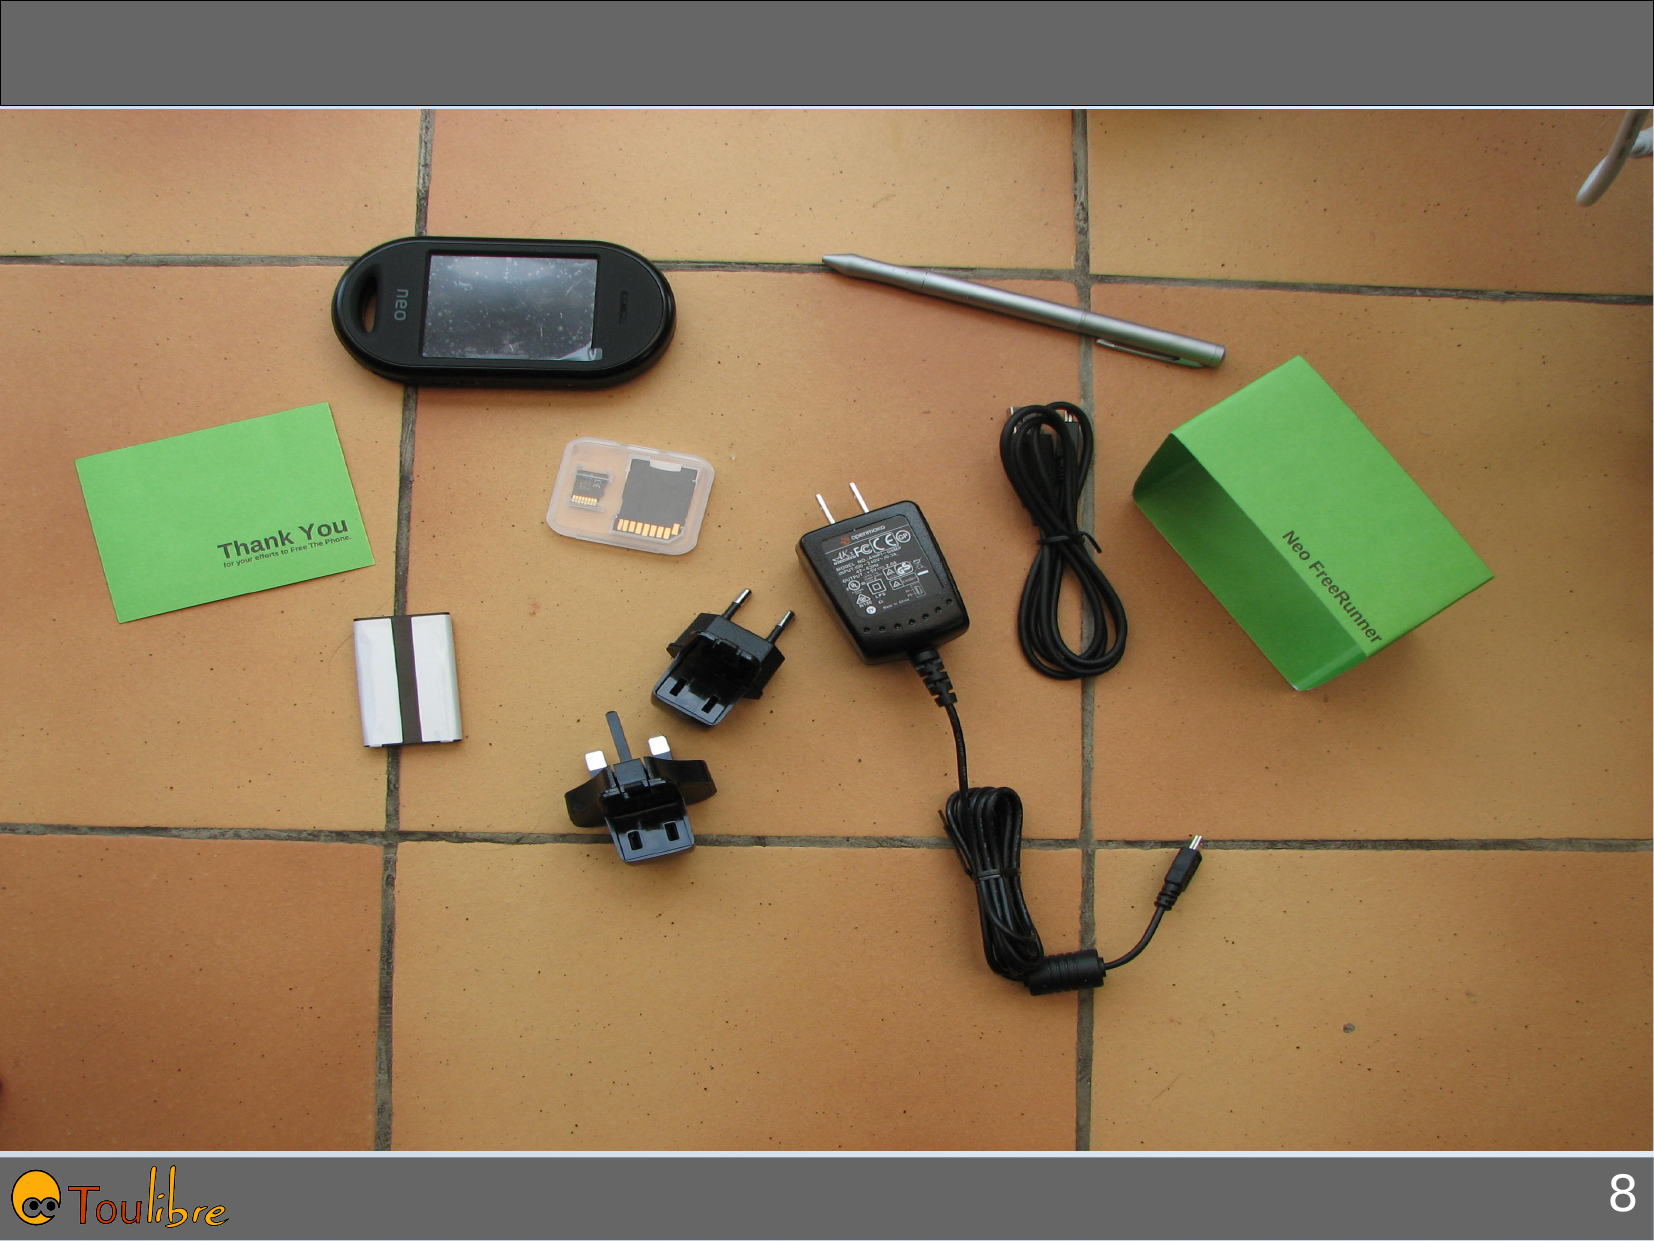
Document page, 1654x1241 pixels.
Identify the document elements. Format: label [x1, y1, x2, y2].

picture [0, 109, 1654, 1151]
picture [11, 1165, 229, 1228]
